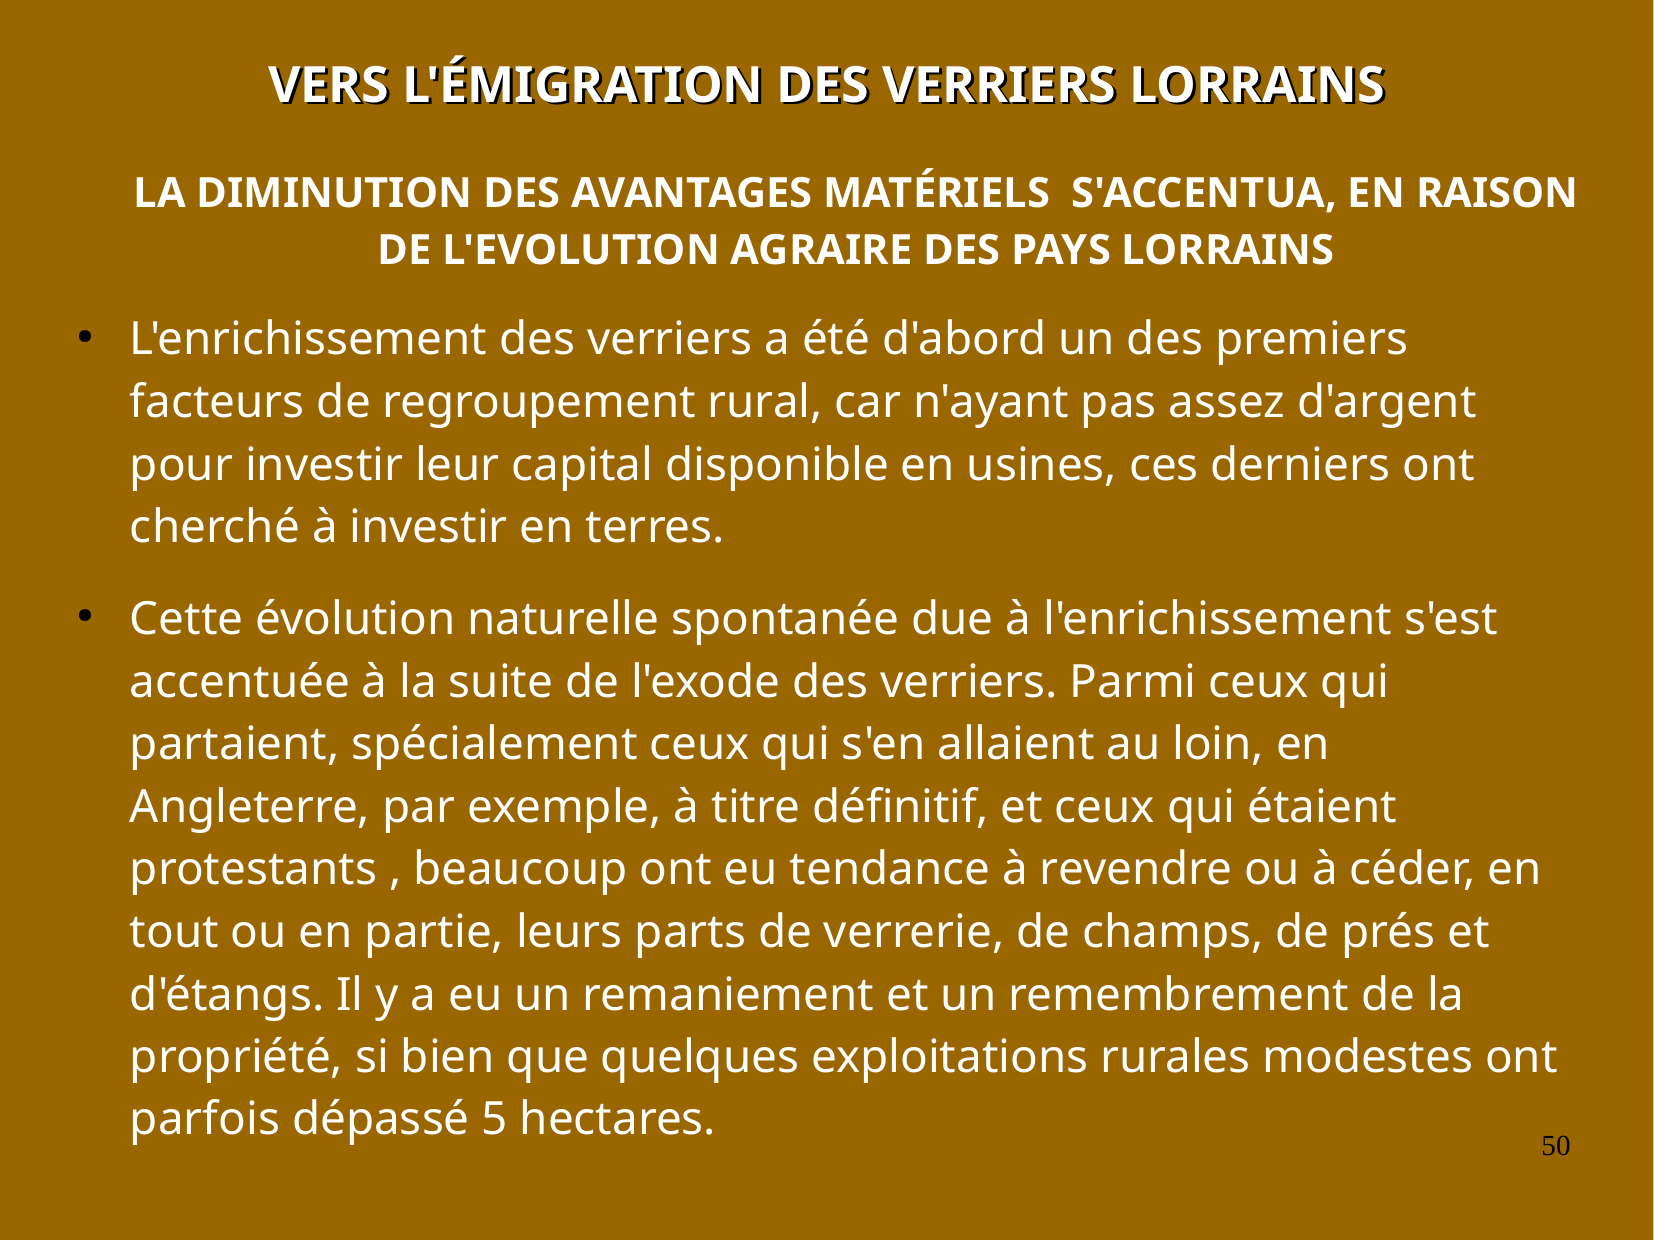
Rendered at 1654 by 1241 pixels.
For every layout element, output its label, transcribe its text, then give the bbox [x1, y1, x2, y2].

list LA DIMINUTION DES AVANTAGES MATÉRIELS S'ACCENTUA, EN RAISON DE L'EVOLUTION AGRAIRE DES PAYS LORRAINS L'enrichissement des verriers a été d'abord un des premiers facteurs de regroupement rural, car n'ayant pas assez d'argent pour investir leur capital disponible en usines, ces derniers ont cherché à investir en terres. Cette évolution naturelle spontanée due à l'enrichissement s'est accentuée à la suite de l'exode des verriers. Parmi ceux qui partaient, spécialement ceux qui s'en allaient au loin, en Angleterre, par exemple, à titre définitif, et ceux qui étaient protestants , beaucoup ont eu tendance à revendre ou à céder, en tout ou en partie, leurs parts de verrerie, de champs, de prés et d'étangs. Il y a eu un remaniement et un remembrement de la propriété, si bien que quelques exploitations rurales modestes ont parfois dépassé 5 hectares. [59, 162, 1583, 1063]
title VERS L'ÉMIGRATION DES VERRIERS LORRAINS [82, 23, 1571, 142]
